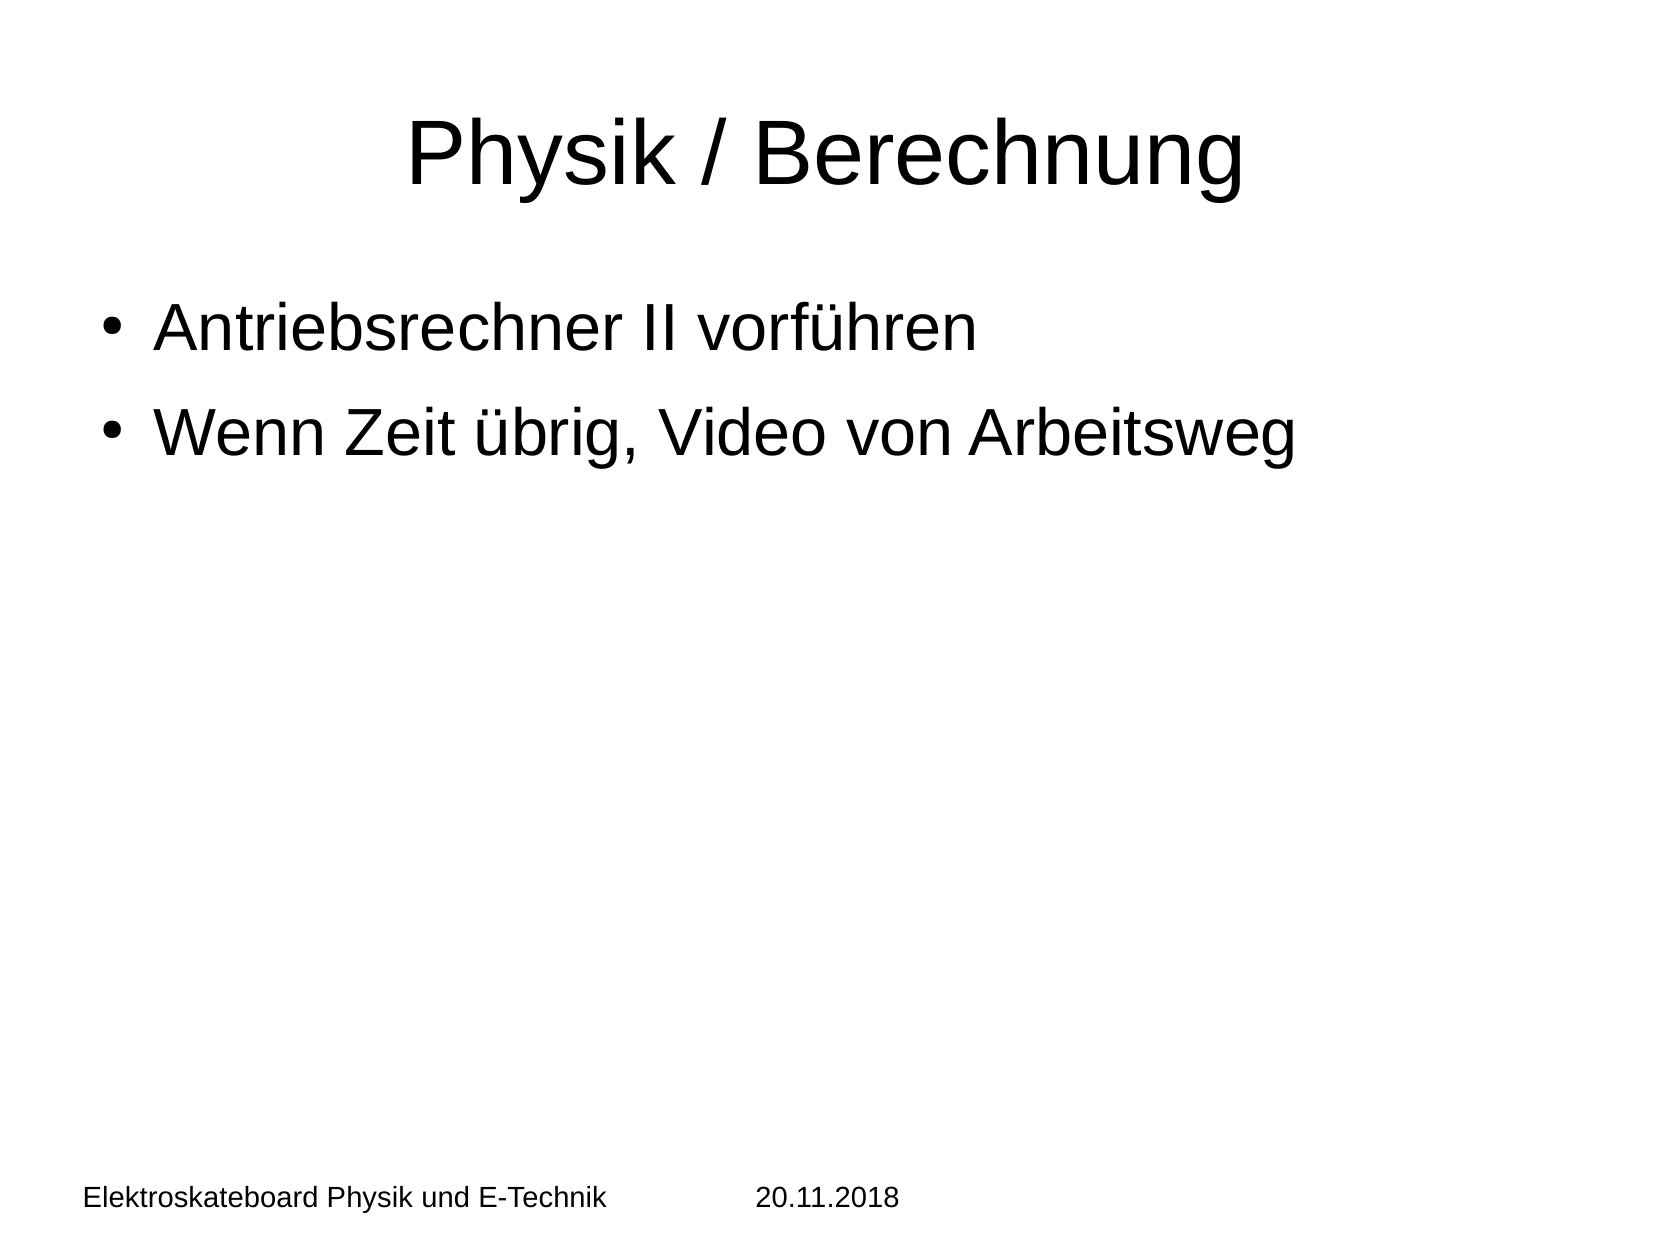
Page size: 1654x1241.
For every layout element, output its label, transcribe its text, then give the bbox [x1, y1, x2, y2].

title Physik / Berechnung [82, 49, 1571, 257]
list Antriebsrechner II vorführen Wenn Zeit übrig, Video von Arbeitsweg [82, 290, 1571, 1010]
